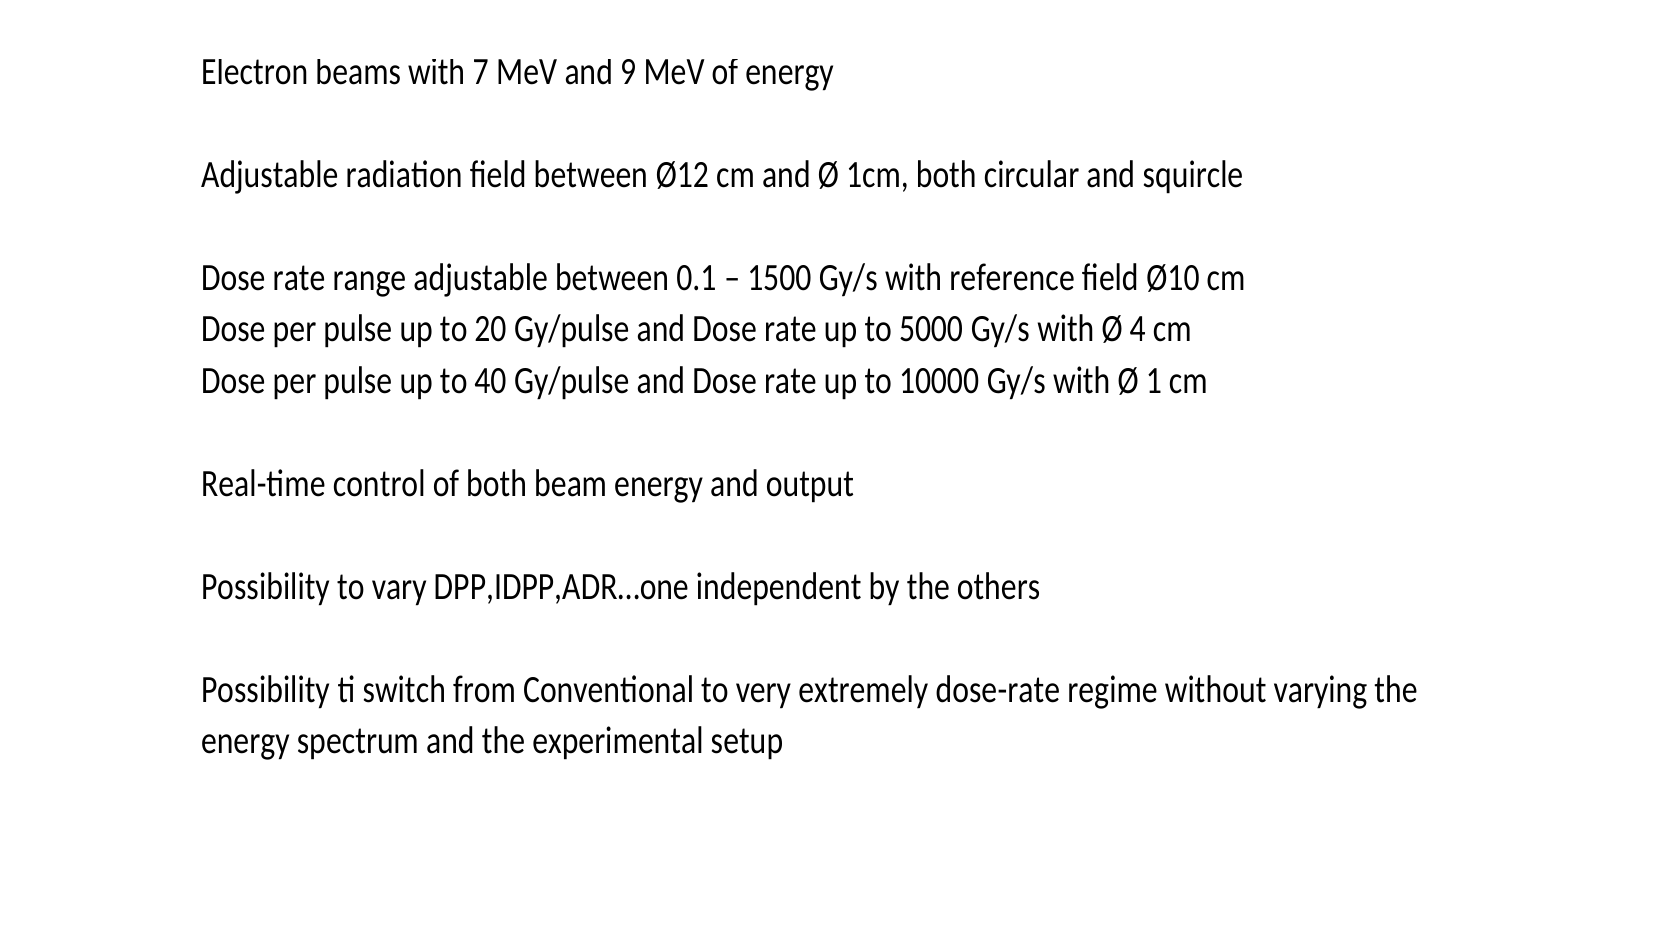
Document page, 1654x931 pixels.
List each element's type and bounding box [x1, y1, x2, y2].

picture [59, 59, 1565, 827]
